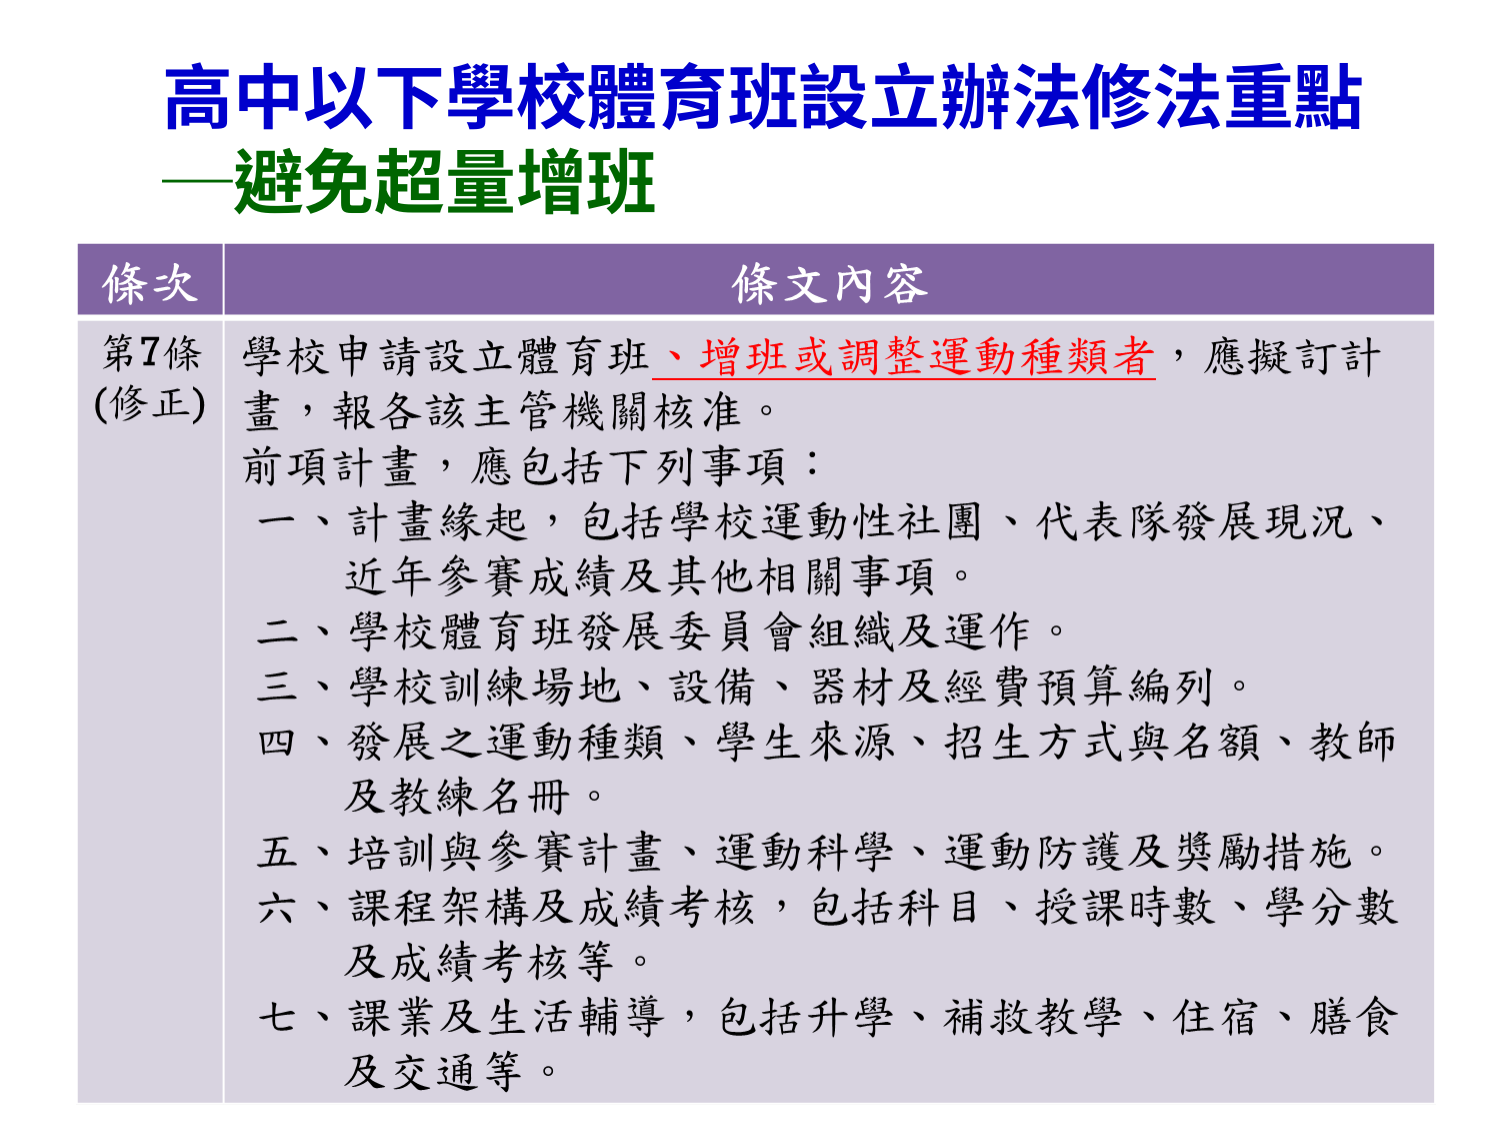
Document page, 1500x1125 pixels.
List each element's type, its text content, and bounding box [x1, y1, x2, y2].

picture [76, 235, 1436, 1124]
text_box 高中以下學校體育班設立辦法修法重點─避免超量增班 [147, 42, 1406, 234]
